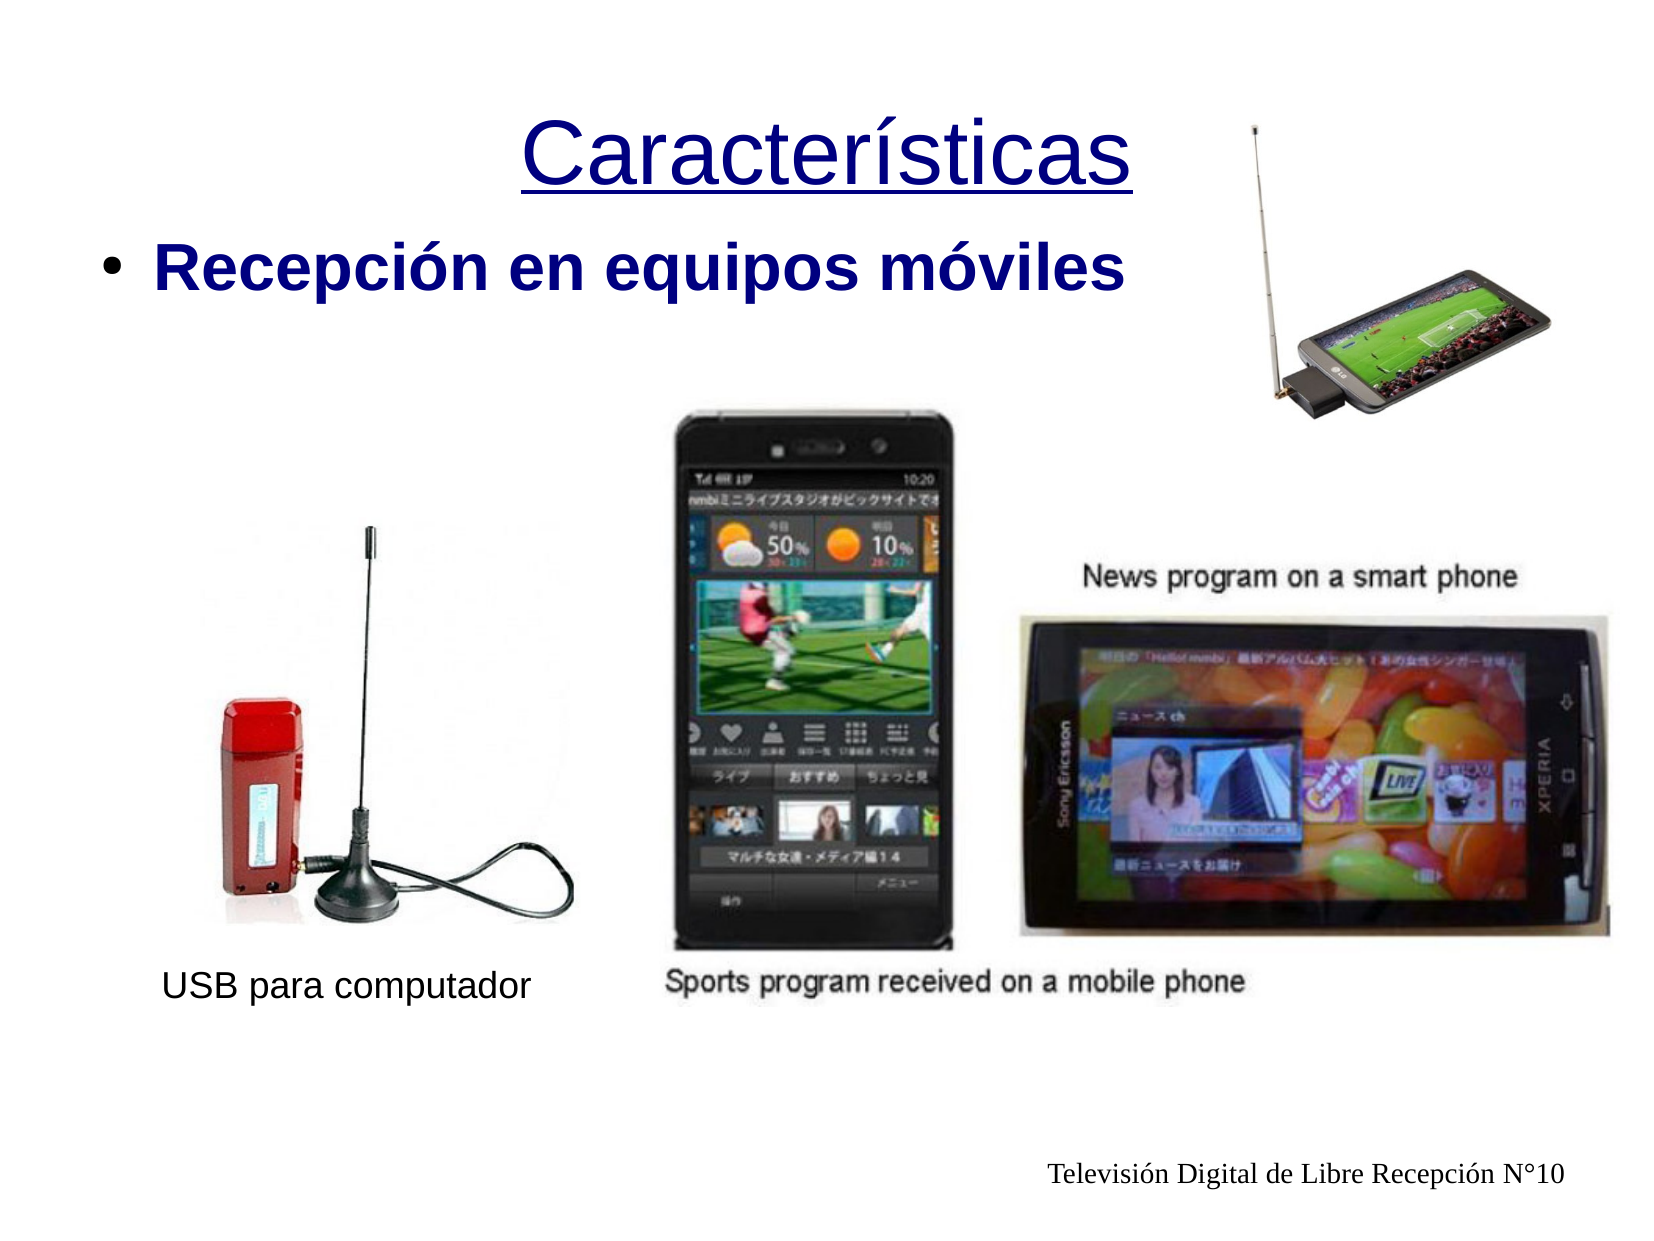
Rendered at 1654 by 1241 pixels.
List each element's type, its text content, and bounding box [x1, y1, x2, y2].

title Características [82, 49, 1571, 230]
picture [659, 73, 1620, 1007]
picture [17, 517, 643, 926]
list Recepción en equipos móviles [82, 230, 1538, 1144]
text_box USB para computador [146, 956, 547, 1014]
